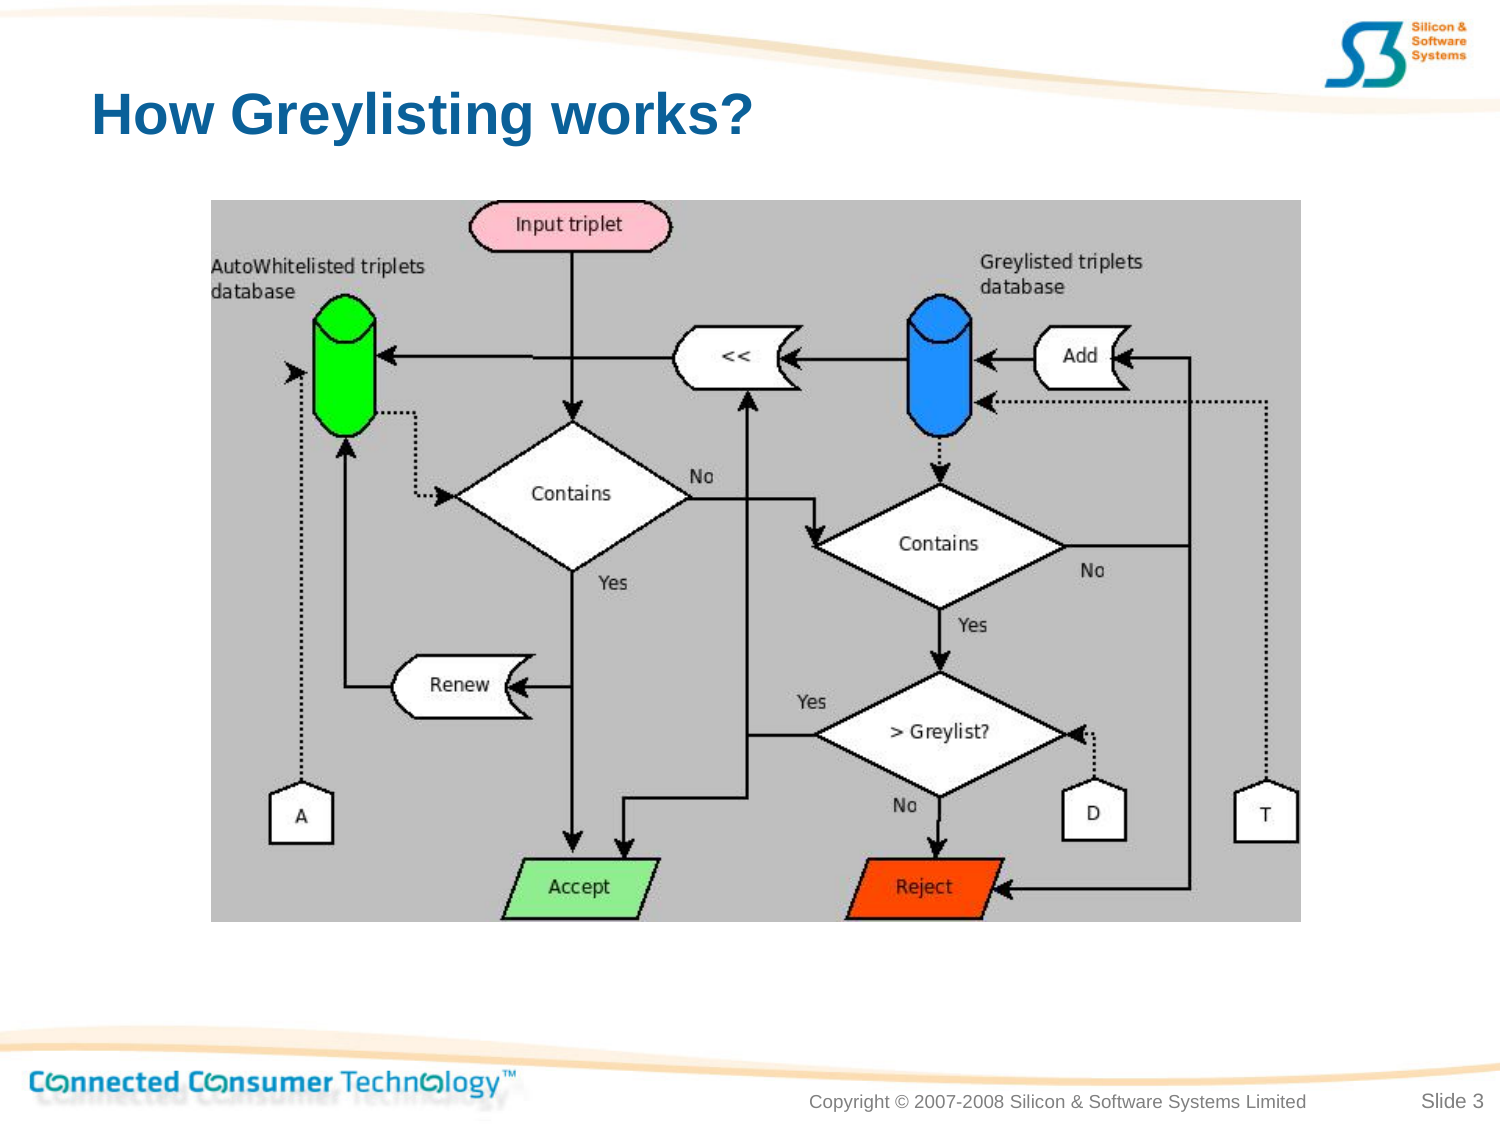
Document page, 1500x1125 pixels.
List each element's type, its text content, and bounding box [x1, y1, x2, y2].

picture [0, 0, 1500, 1125]
title How Greylisting works? [76, 66, 1427, 162]
